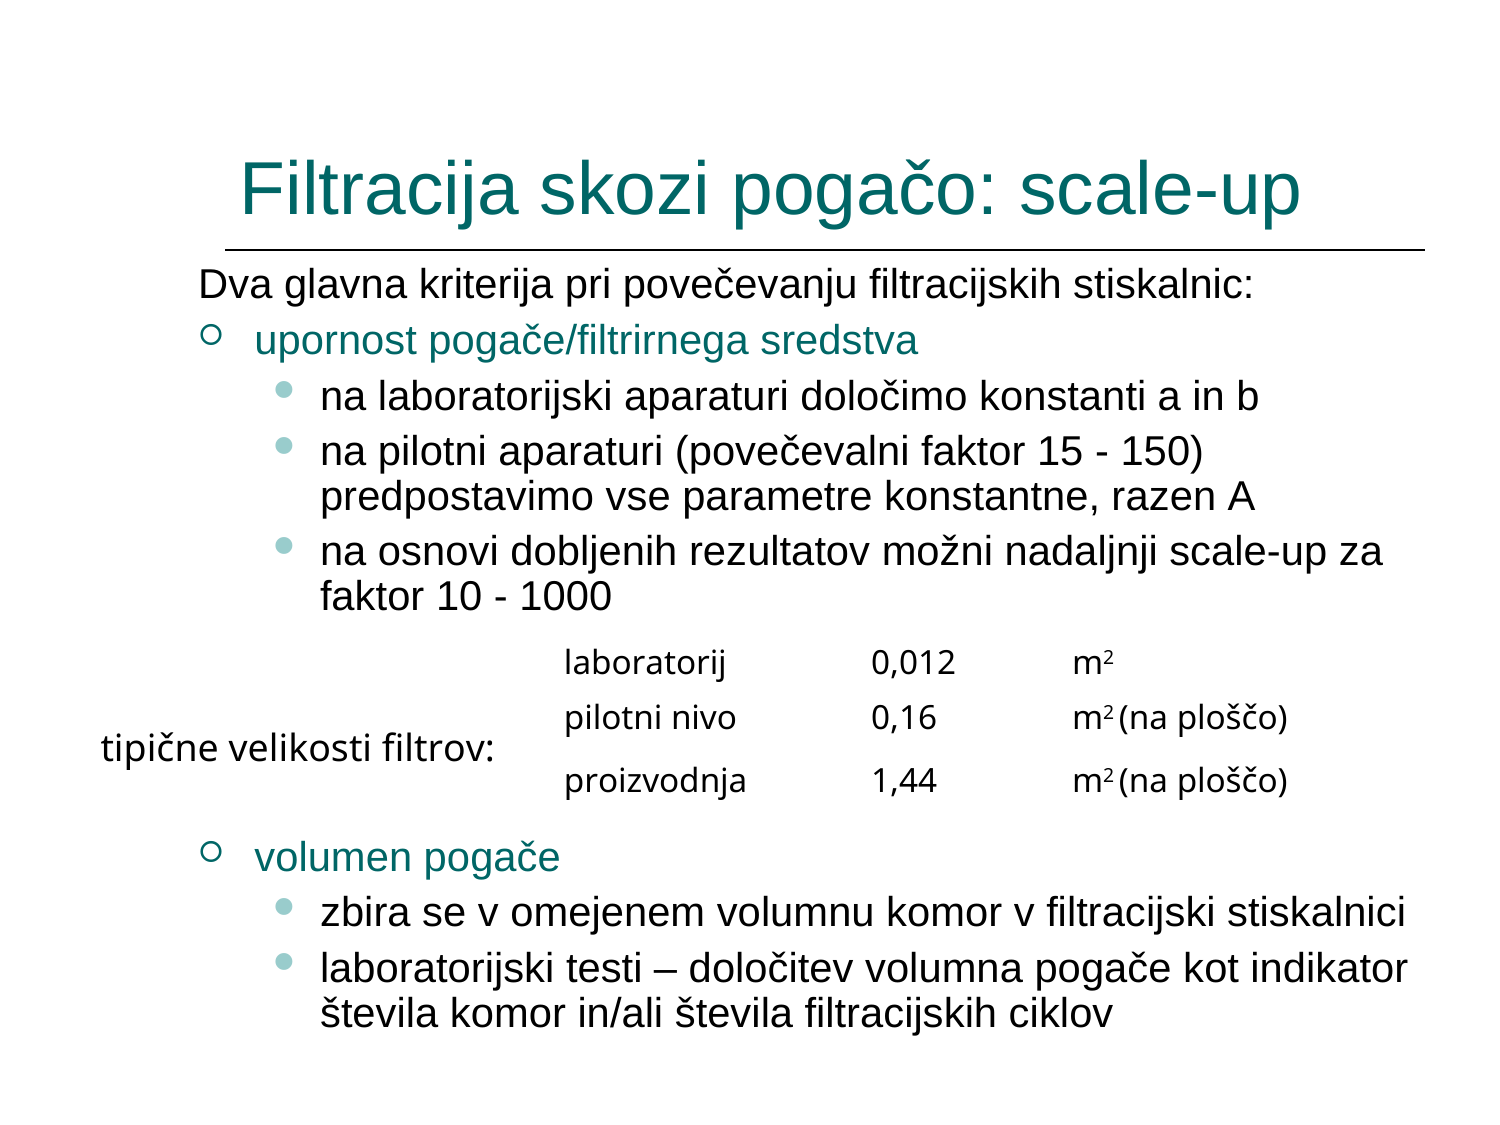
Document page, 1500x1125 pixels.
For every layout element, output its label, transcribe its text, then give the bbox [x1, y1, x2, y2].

text_box tipične velikosti filtrov: [85, 716, 521, 777]
table_cell m2 (na ploščo) [1057, 689, 1376, 751]
table_cell m2 (na ploščo) [1057, 751, 1376, 809]
table_cell proizvodnja [549, 751, 857, 809]
table_header laboratorij [549, 633, 857, 689]
table_cell pilotni nivo [549, 689, 857, 751]
table_cell 0,16 [857, 689, 1057, 751]
table_cell 1,44 [857, 751, 1057, 809]
table_header 0,012 [857, 633, 1057, 689]
title Filtracija skozi pogačo: scale-up [224, 49, 1425, 237]
table_header m2 [1057, 633, 1376, 689]
list Dva glavna kriterija pri povečevanju filtracijskih stiskalnic: upornost pogače/filtrirnega sredstva na laboratorijski aparaturi določimo konstanti a in b na pilotni aparaturi (povečevalni faktor 15 - 150) predpostavimo vse parametre konstantne, razen A na osnovi dobljenih rezultatov možni nadaljnji scale-up za faktor 10 - 1000 volumen pogače zbira se v omejenem volumnu komor v filtracijski stiskalnici laboratorijski testi – določitev volumna pogače kot indikator števila komor in/ali števila filtracijskih ciklov [183, 255, 1436, 1099]
